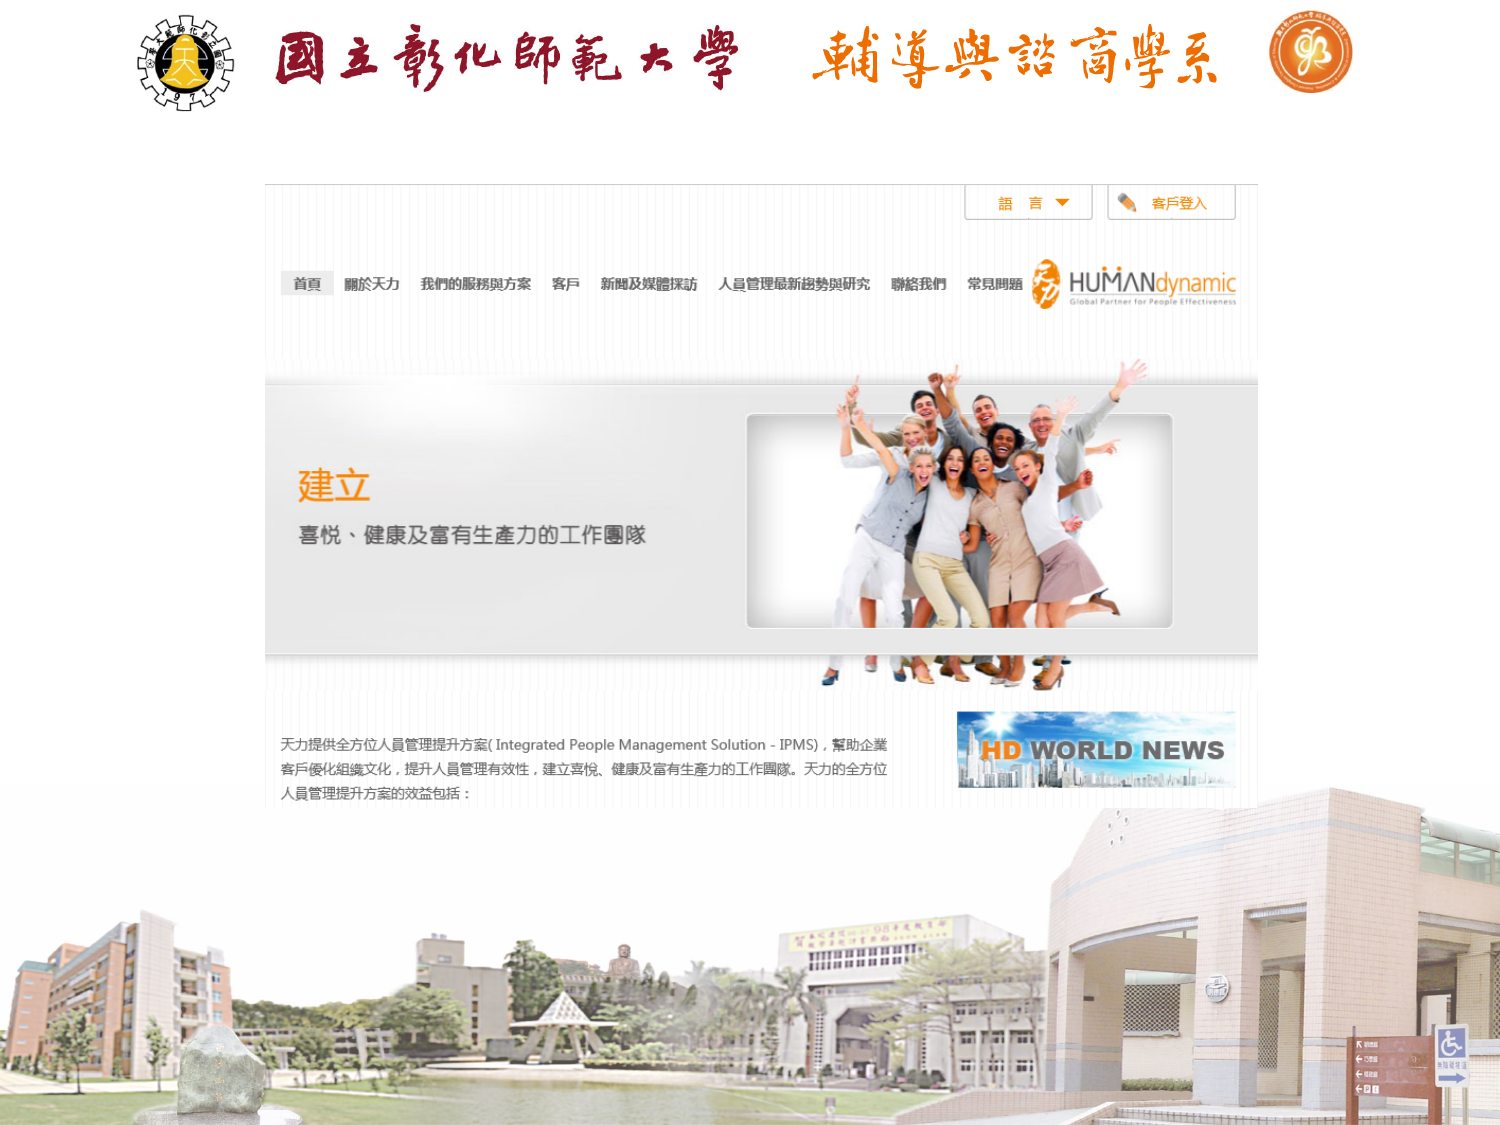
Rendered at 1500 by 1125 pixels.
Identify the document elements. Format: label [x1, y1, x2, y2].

picture [265, 184, 1258, 809]
